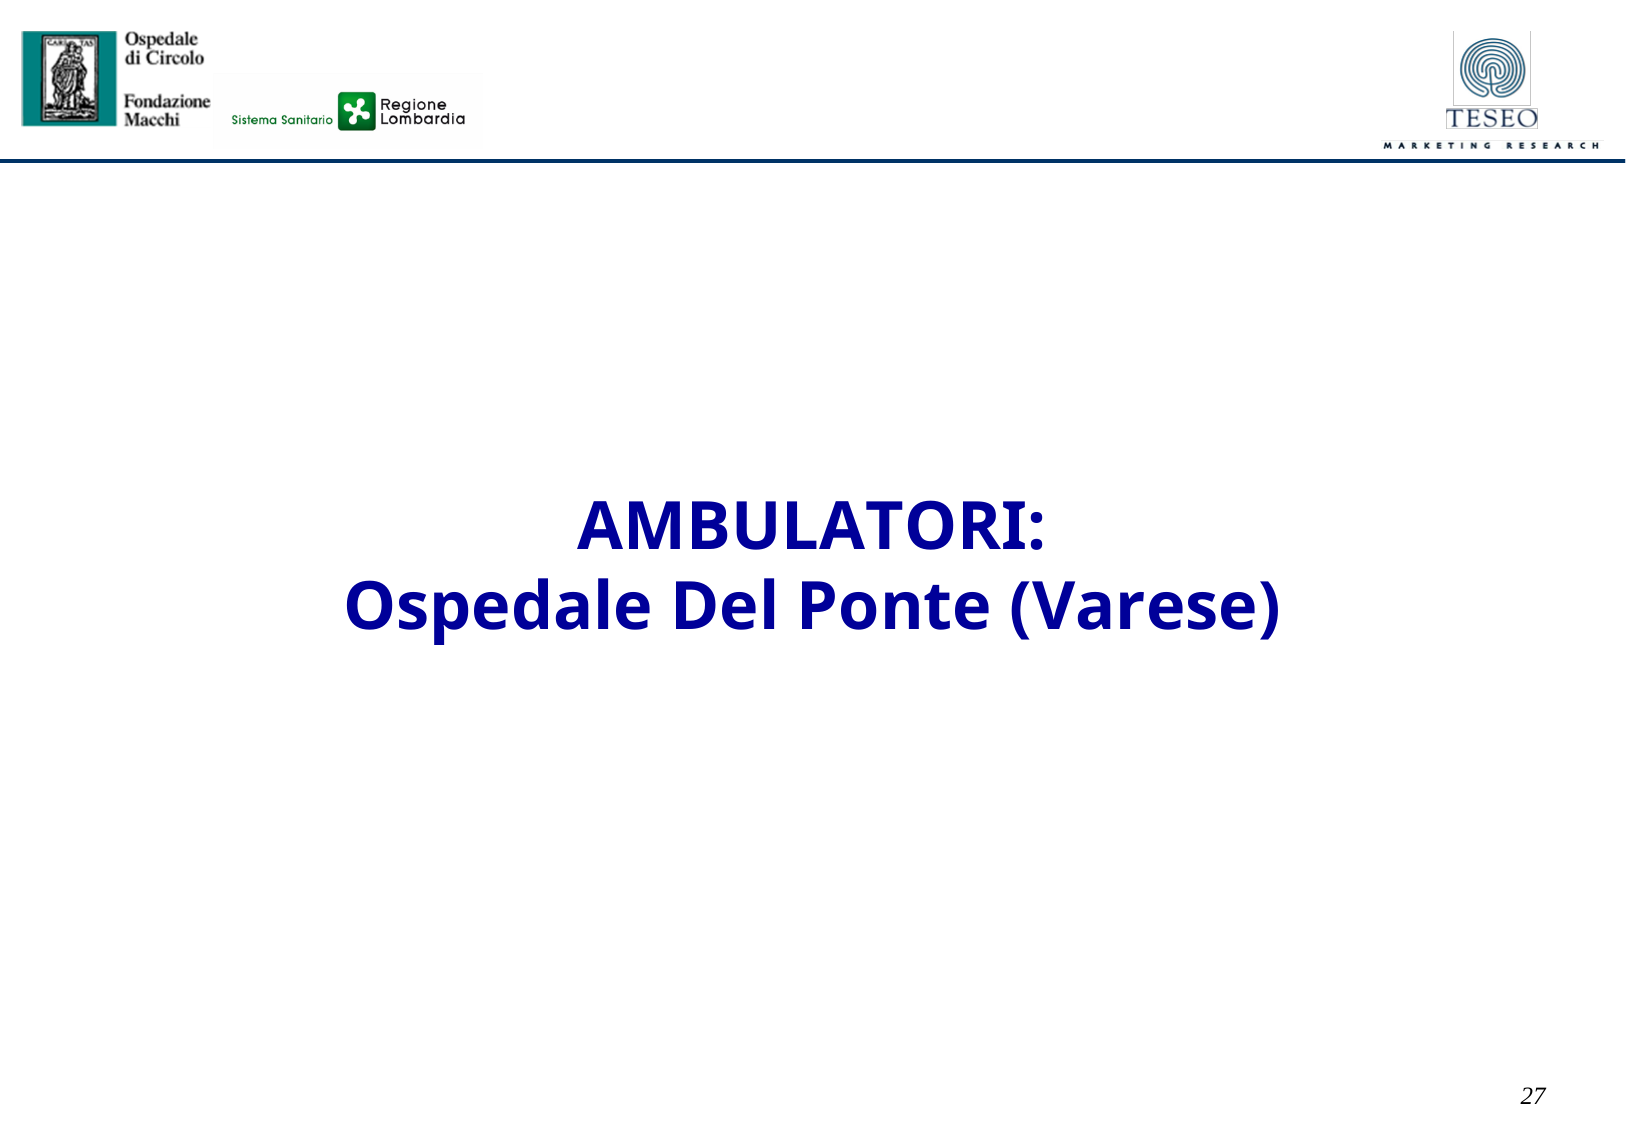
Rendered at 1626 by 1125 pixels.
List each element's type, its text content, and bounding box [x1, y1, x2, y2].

picture [1381, 31, 1604, 149]
text_box AMBULATORI: Ospedale Del Ponte (Varese) [121, 469, 1504, 657]
picture [21, 31, 483, 149]
